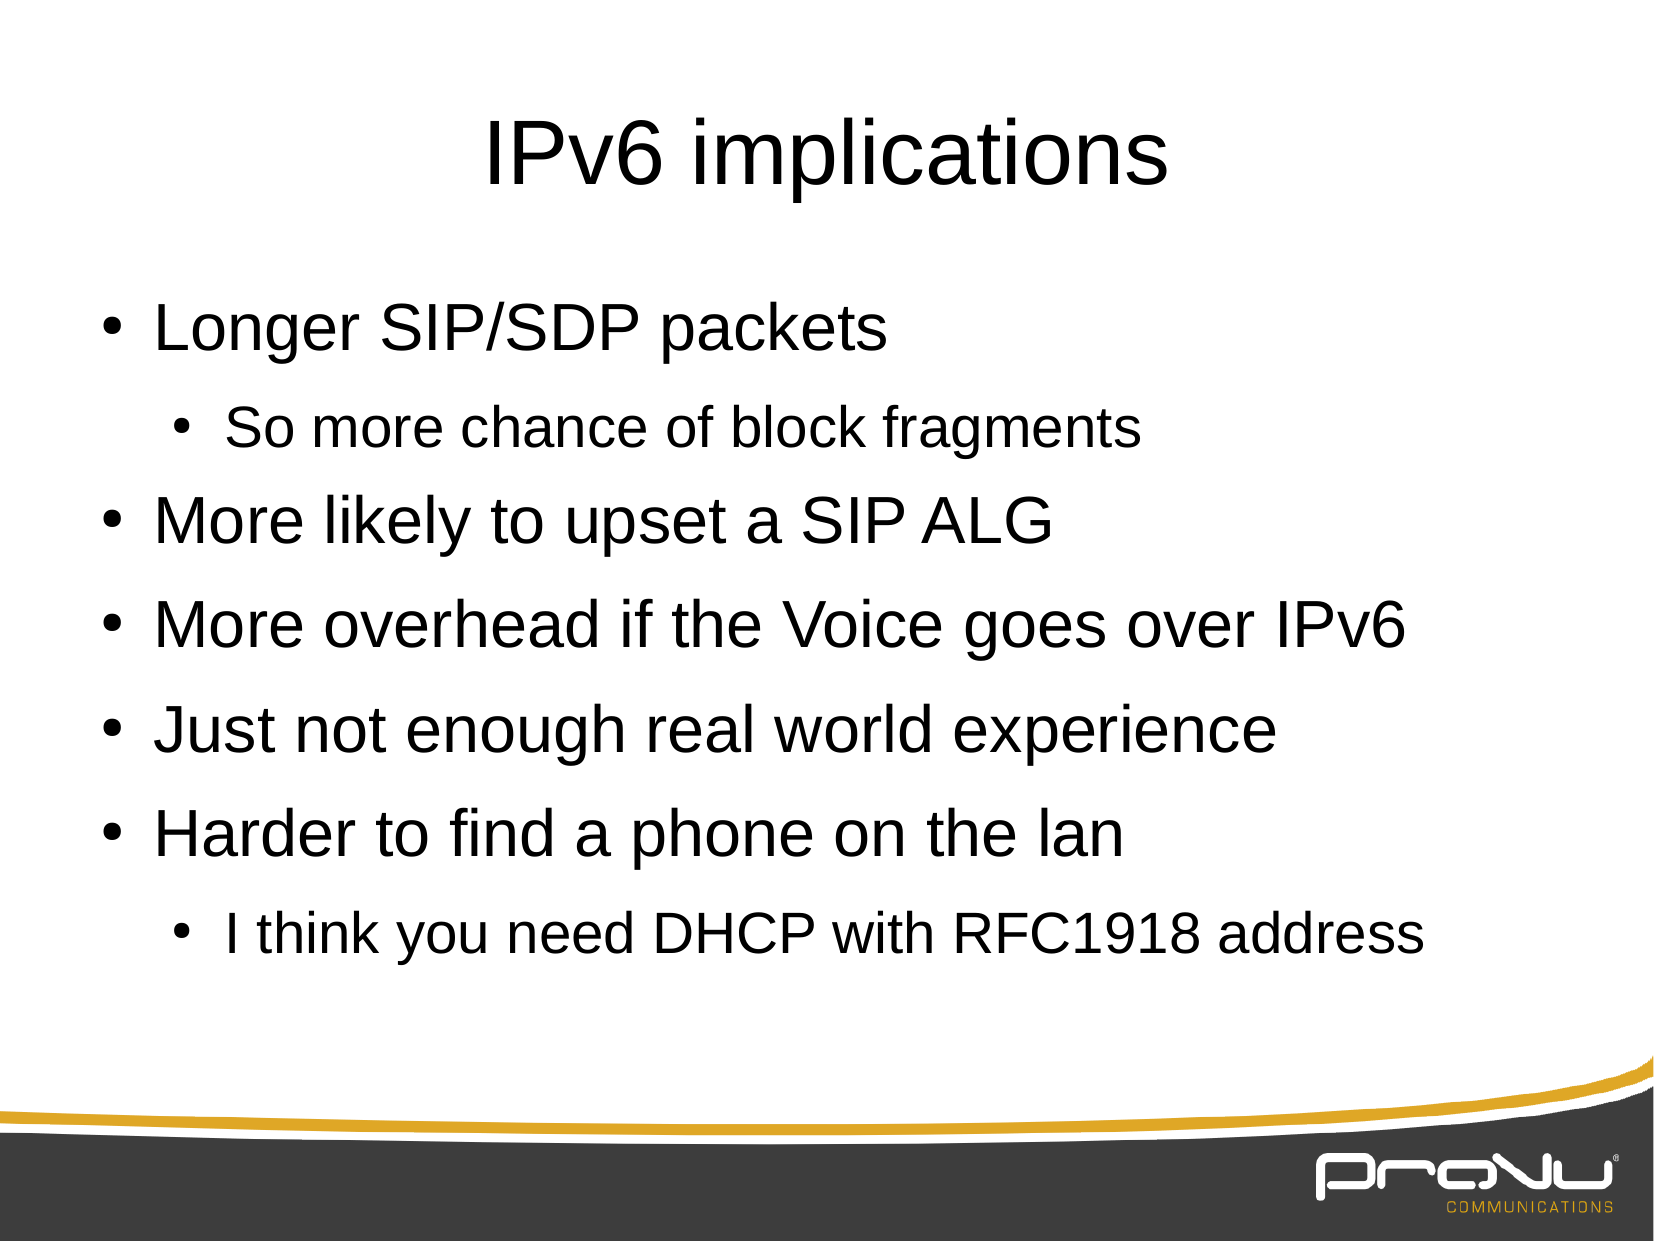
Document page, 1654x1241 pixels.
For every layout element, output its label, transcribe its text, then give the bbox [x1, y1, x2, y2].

title IPv6 implications [82, 49, 1571, 257]
picture [0, 1039, 1654, 1241]
list Longer SIP/SDP packets So more chance of block fragments More likely to upset a SIP ALG More overhead if the Voice goes over IPv6 Just not enough real world experience Harder to find a phone on the lan I think you need DHCP with RFC1918 address [82, 290, 1571, 1109]
